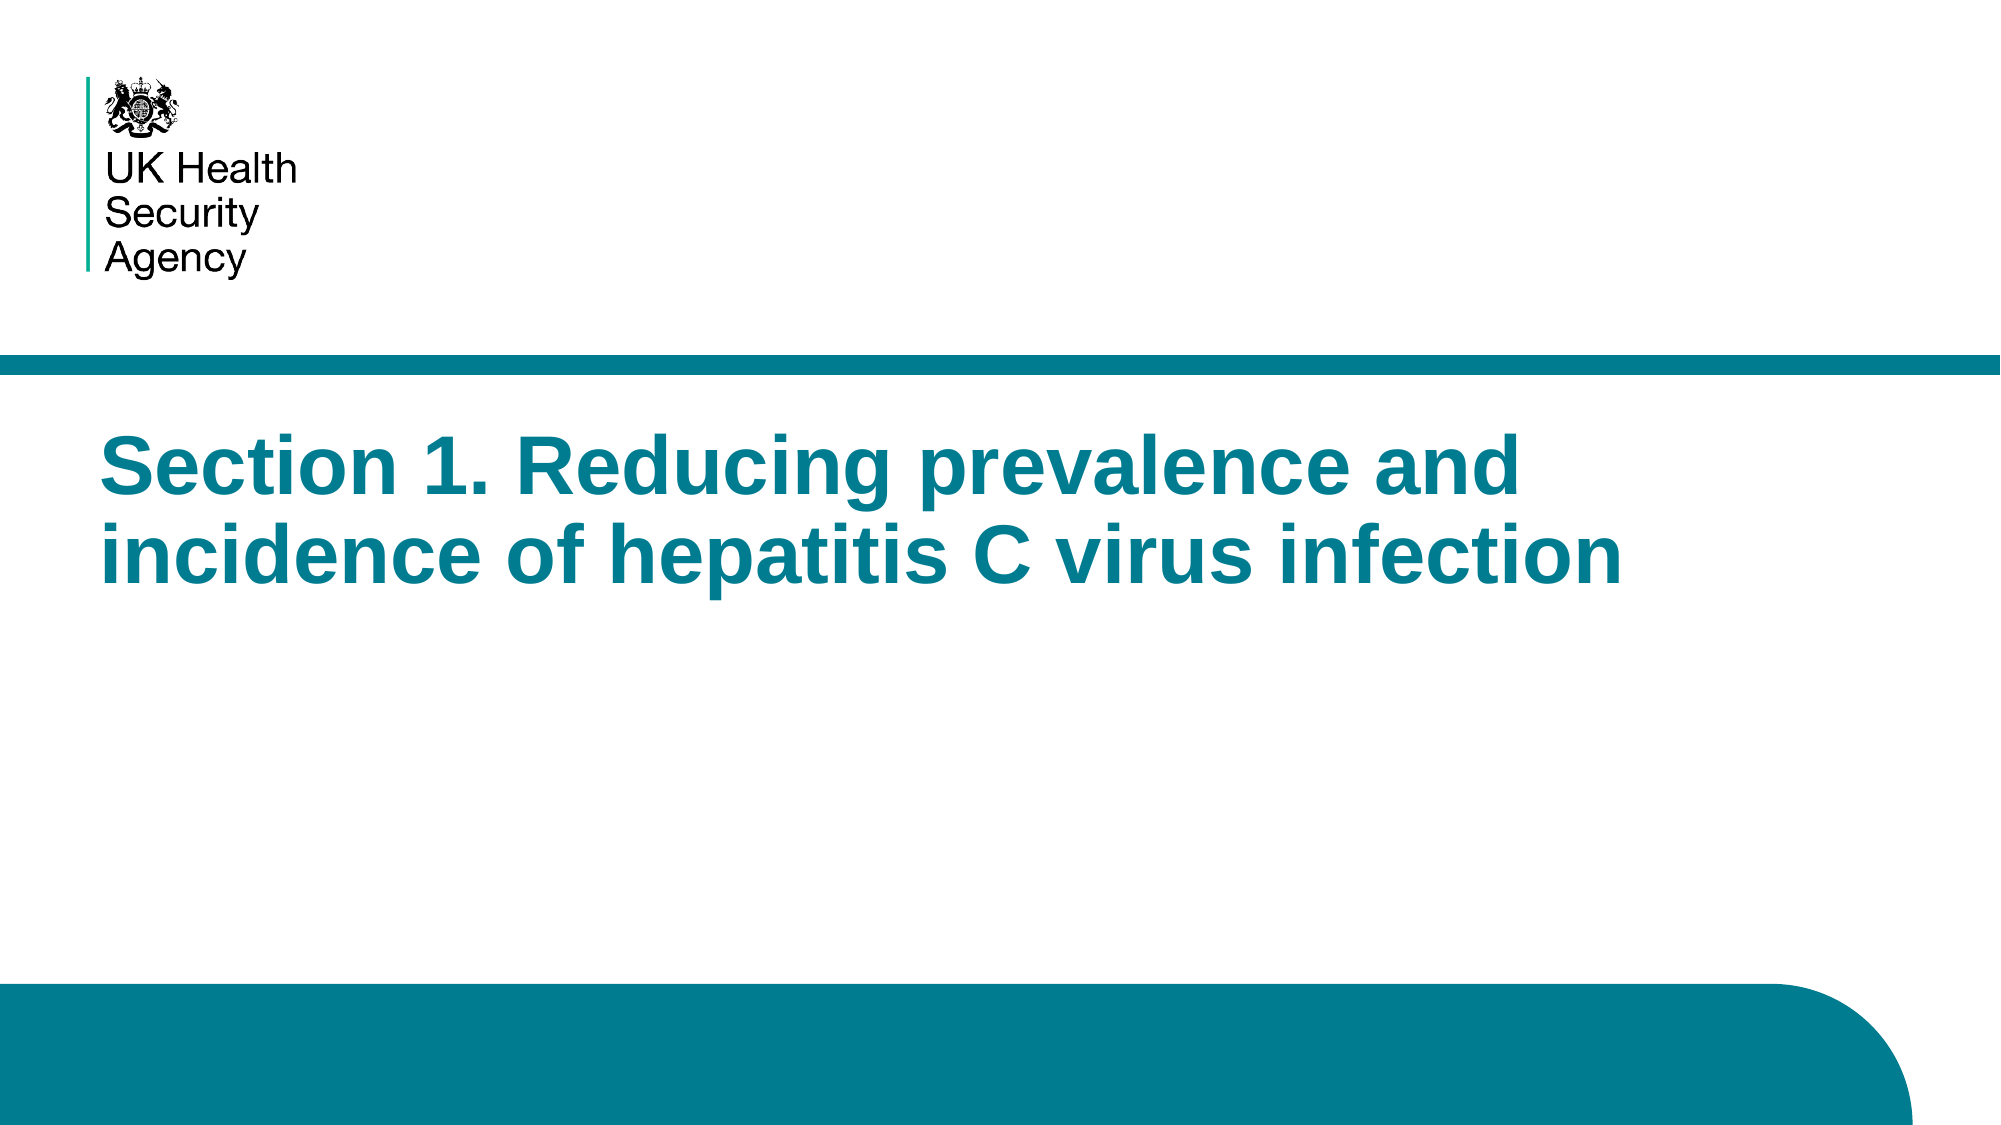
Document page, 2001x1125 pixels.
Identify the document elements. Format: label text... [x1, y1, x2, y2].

title Section 1. Reducing prevalence and incidence of hepatitis C virus infection [84, 414, 1804, 807]
